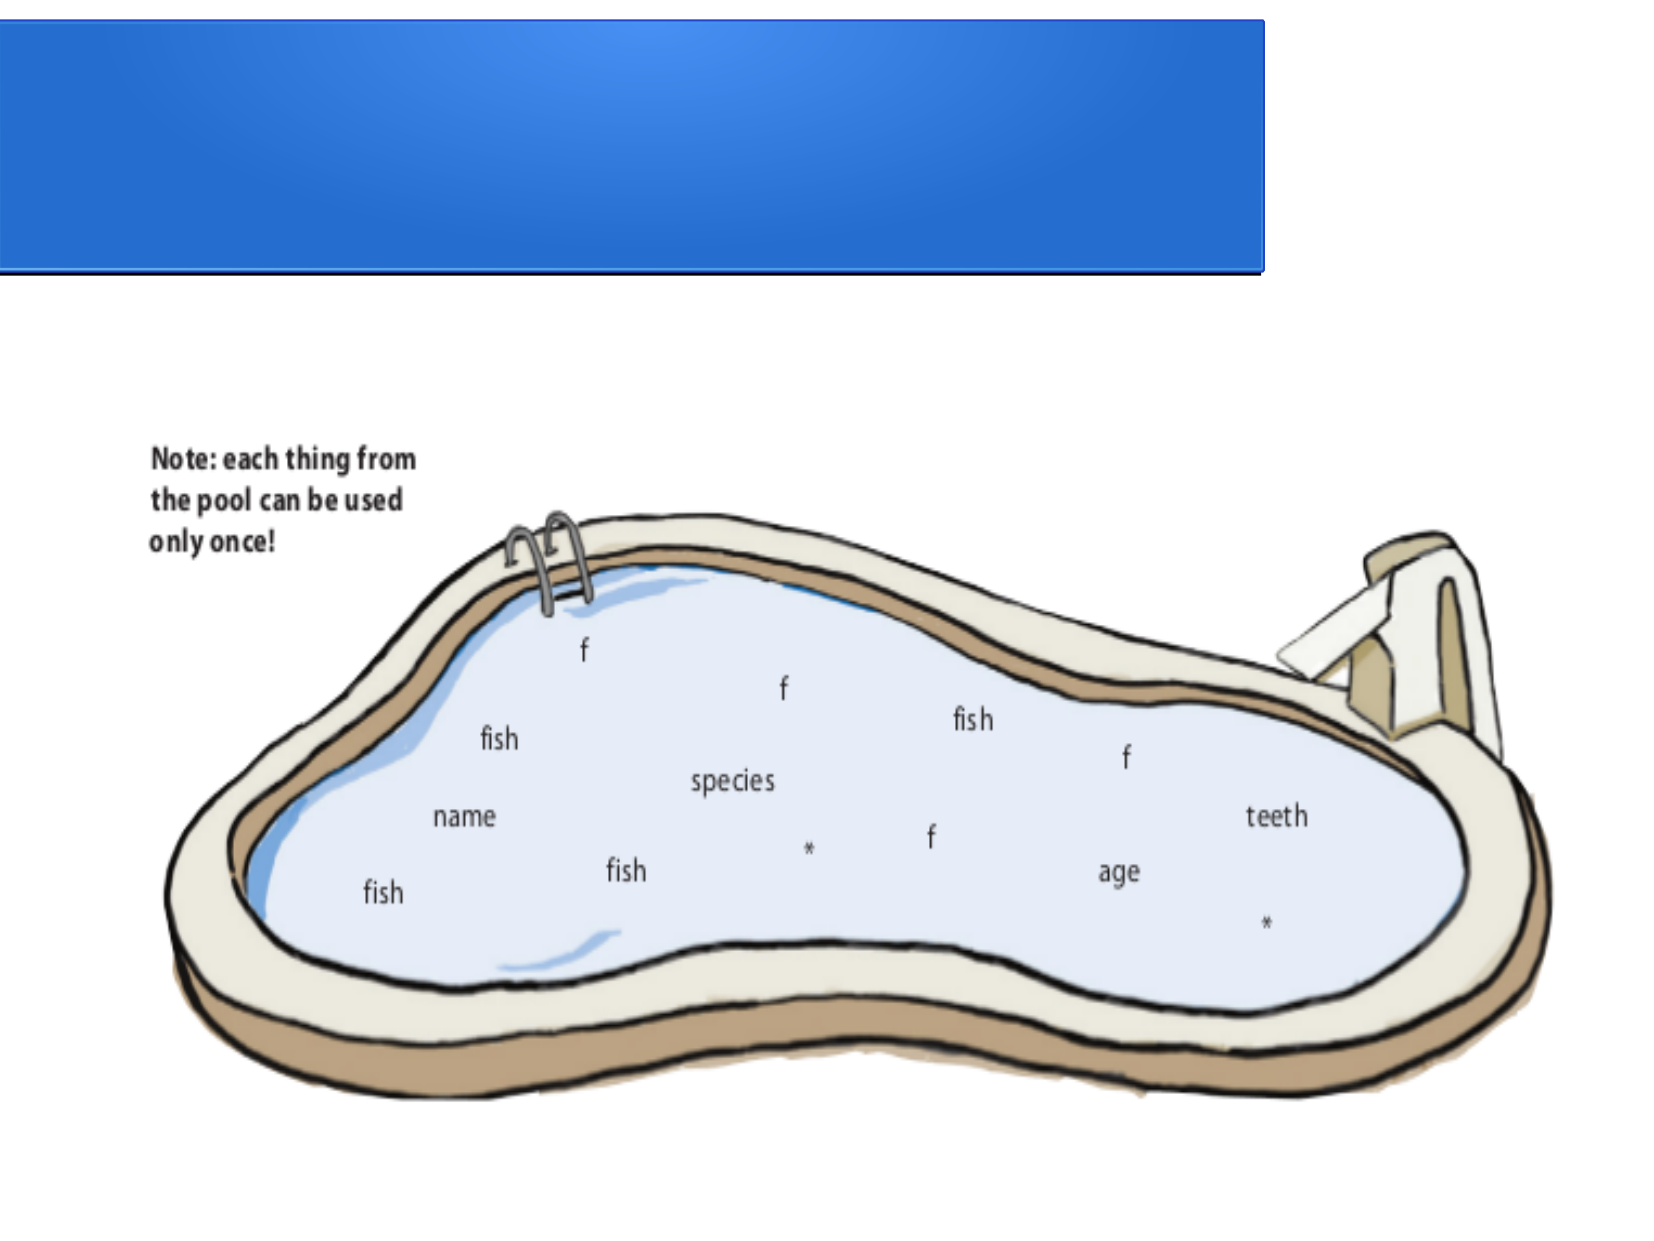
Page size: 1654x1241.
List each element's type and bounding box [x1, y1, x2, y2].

picture [106, 330, 1583, 1146]
